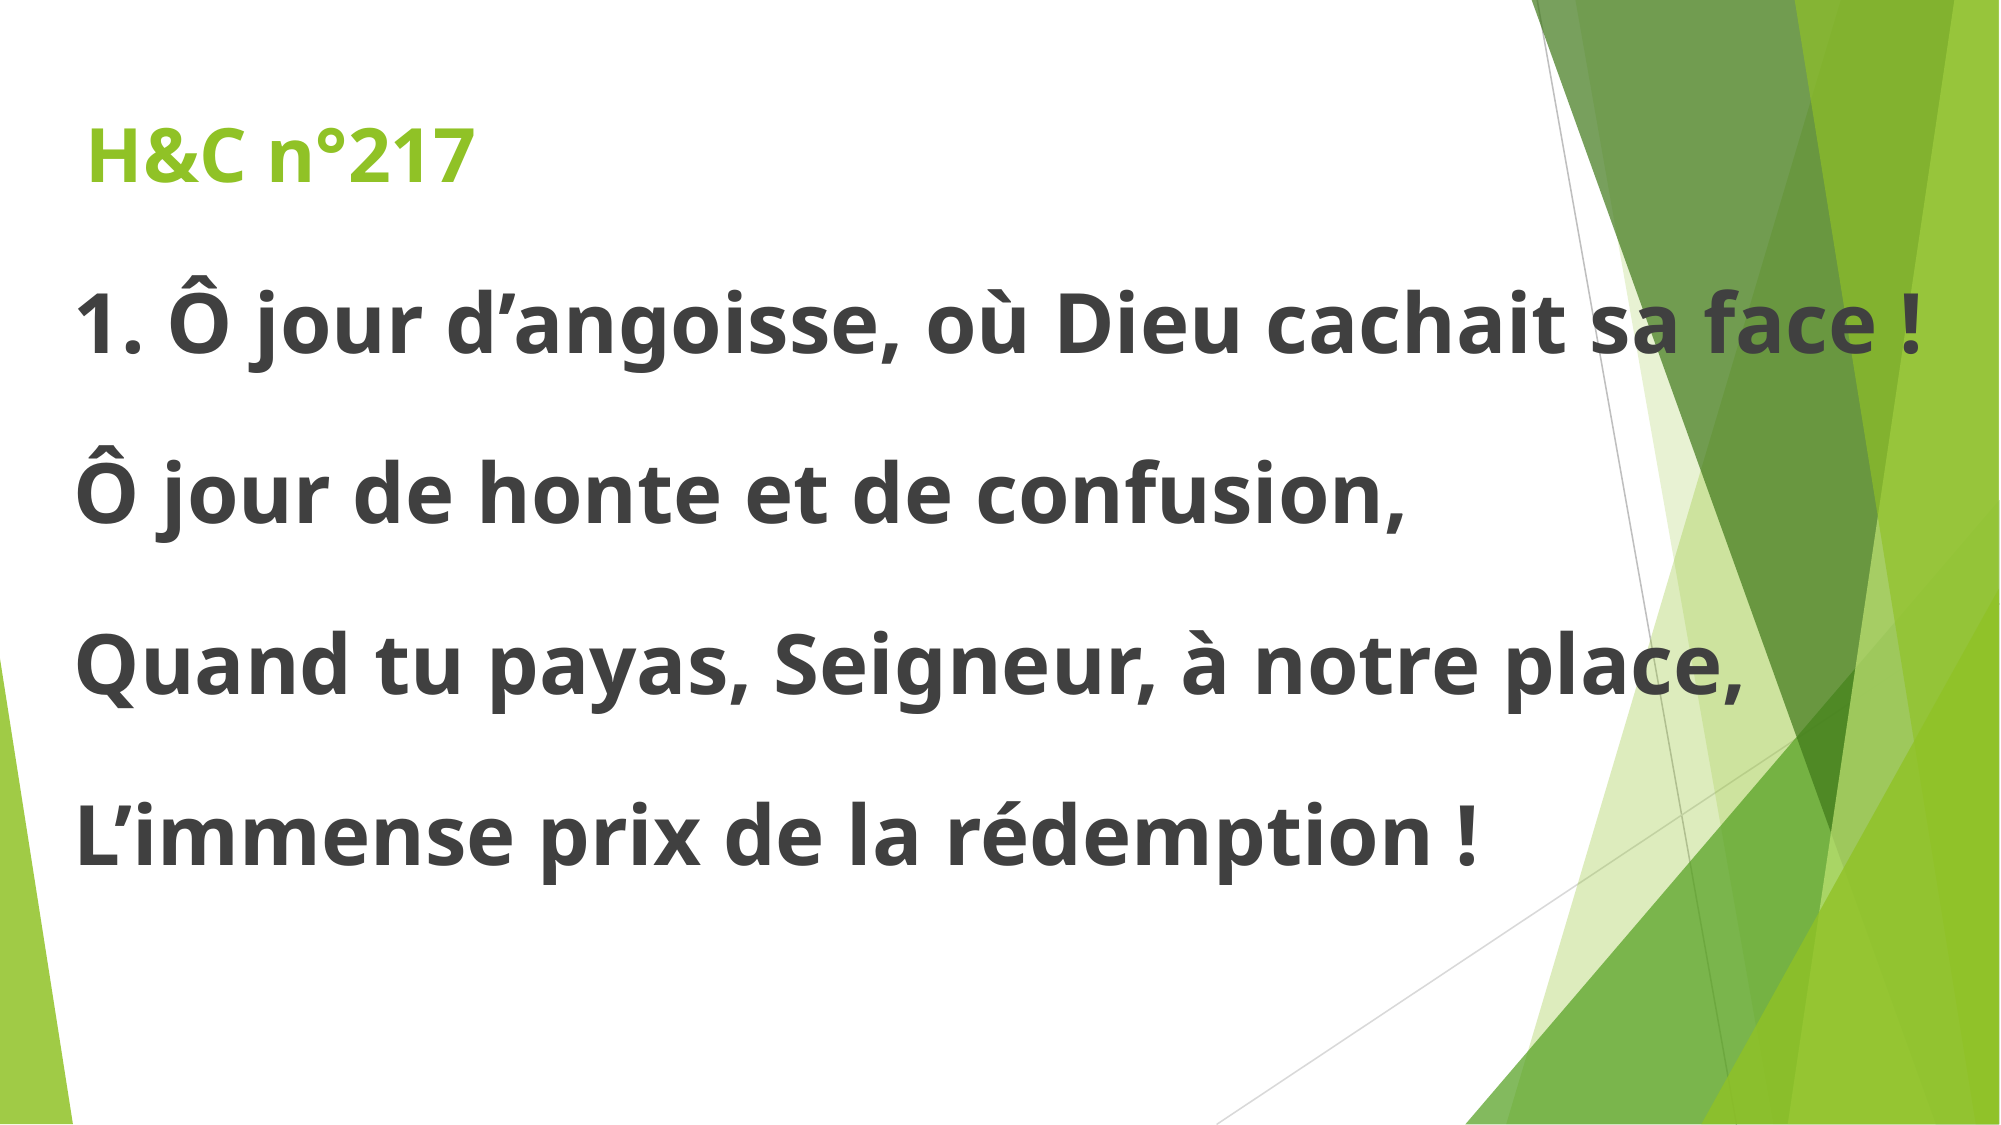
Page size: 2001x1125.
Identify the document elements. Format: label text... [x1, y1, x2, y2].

text_box H&C n°217 [70, 99, 1522, 212]
text_box 1. Ô jour d’angoisse, où Dieu cachait sa face ! Ô jour de honte et de confusion, Quand tu payas, Seigneur, à notre place, L’immense prix de la rédemption ! [59, 212, 1997, 1074]
